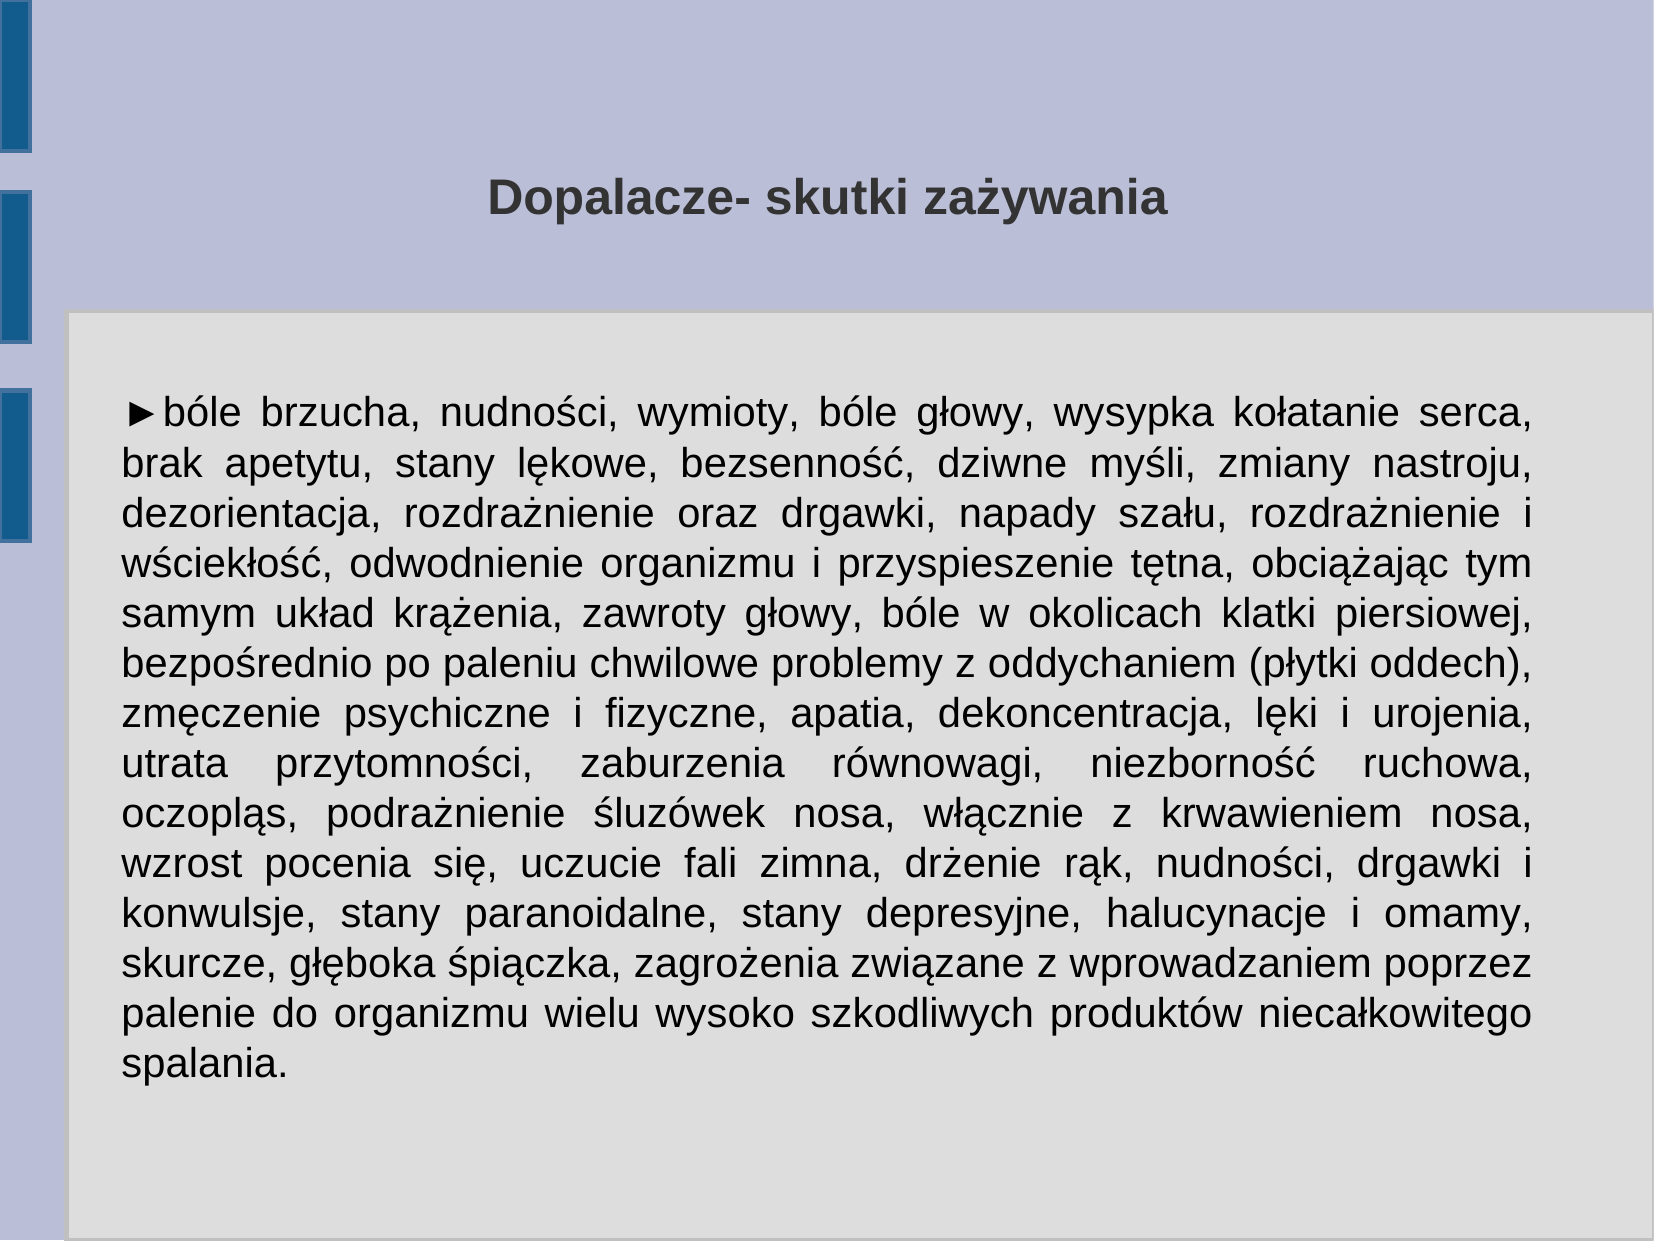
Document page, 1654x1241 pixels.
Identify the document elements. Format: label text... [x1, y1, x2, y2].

subtitle ►bóle brzucha, nudności, wymioty, bóle głowy, wysypka kołatanie serca, brak apetytu, stany lękowe, bezsenność, dziwne myśli, zmiany nastroju, dezorientacja, rozdrażnienie oraz drgawki, napady szału, rozdrażnienie i wściekłość, odwodnienie organizmu i przyspieszenie tętna, obciążając tym samym układ krążenia, zawroty głowy, bóle w okolicach klatki piersiowej, bezpośrednio po paleniu chwilowe problemy z oddychaniem (płytki oddech), zmęczenie psychiczne i fizyczne, apatia, dekoncentracja, lęki i urojenia, utrata przytomności, zaburzenia równowagi, niezborność ruchowa, oczopląs, podrażnienie śluzówek nosa, włącznie z krwawieniem nosa, wzrost pocenia się, uczucie fali zimna, drżenie rąk, nudności, drgawki i konwulsje, stany paranoidalne, stany depresyjne, halucynacje i omamy, skurcze, głęboka śpiączka, zagrożenia związane z wprowadzaniem poprzez palenie do organizmu wielu wysoko szkodliwych produktów niecałkowitego spalania. [121, 344, 1534, 1127]
title Dopalacze- skutki zażywania [121, 91, 1534, 299]
